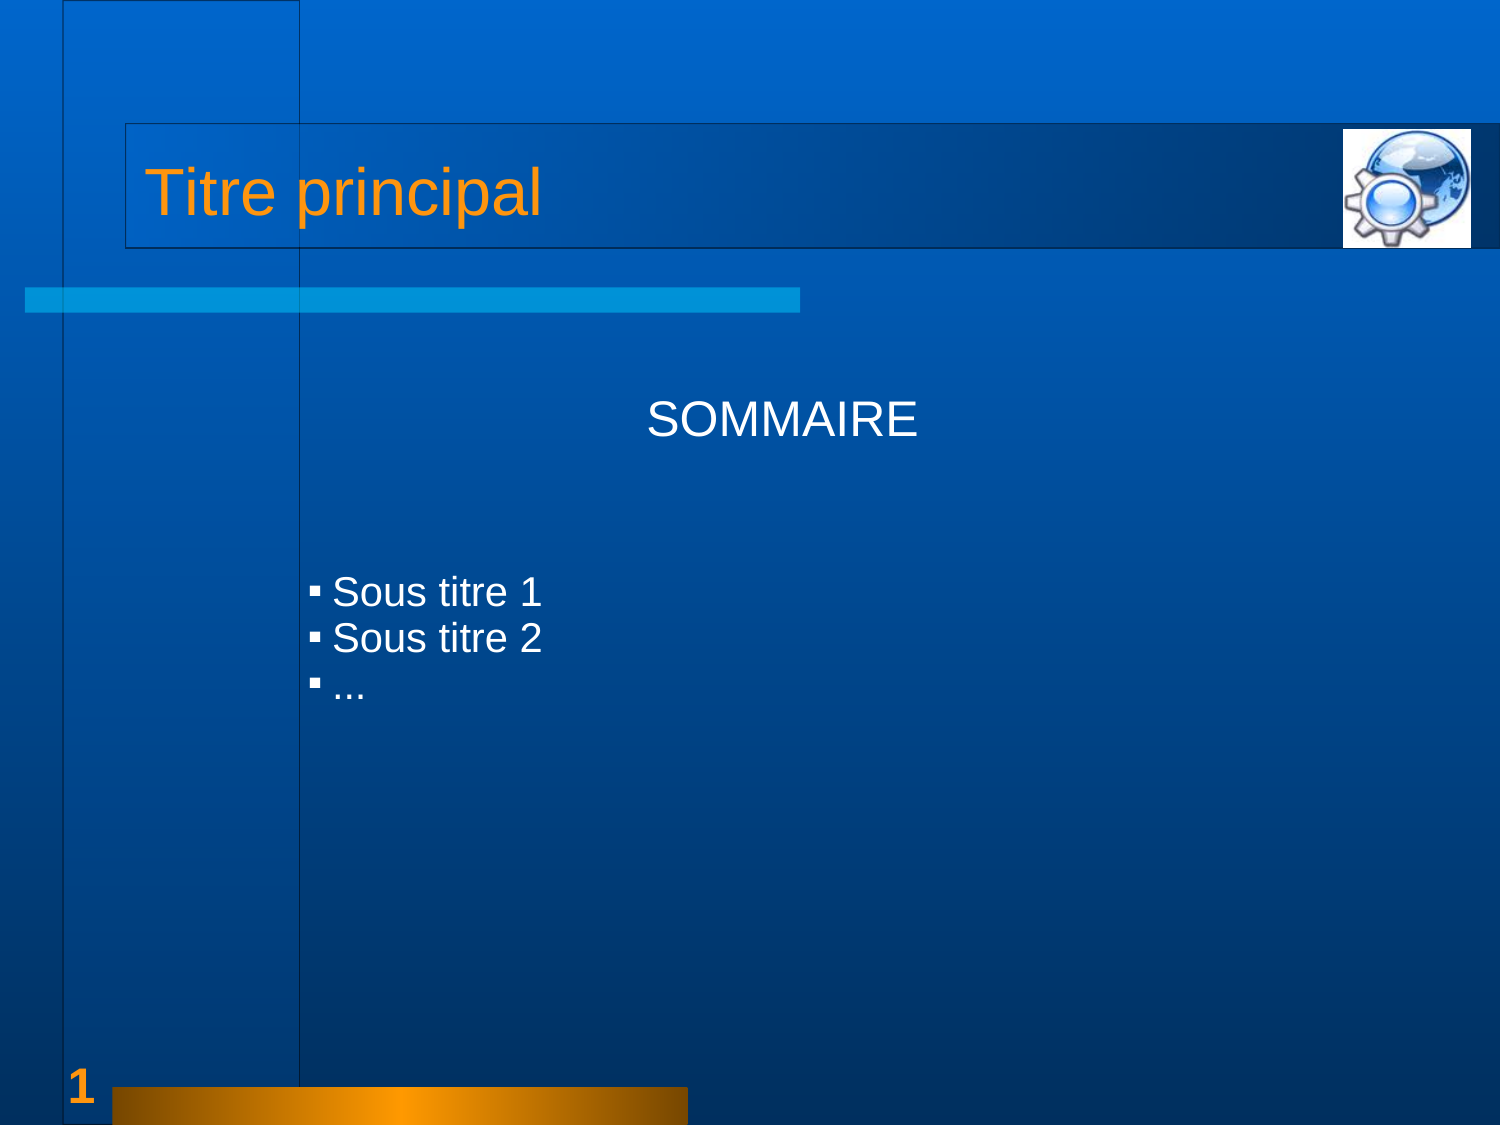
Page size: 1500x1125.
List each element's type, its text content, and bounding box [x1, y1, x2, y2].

text_box SOMMAIRE [295, 383, 1270, 455]
text_box Sous titre 1 Sous titre 2 ... [295, 561, 1182, 717]
picture [1343, 129, 1471, 248]
